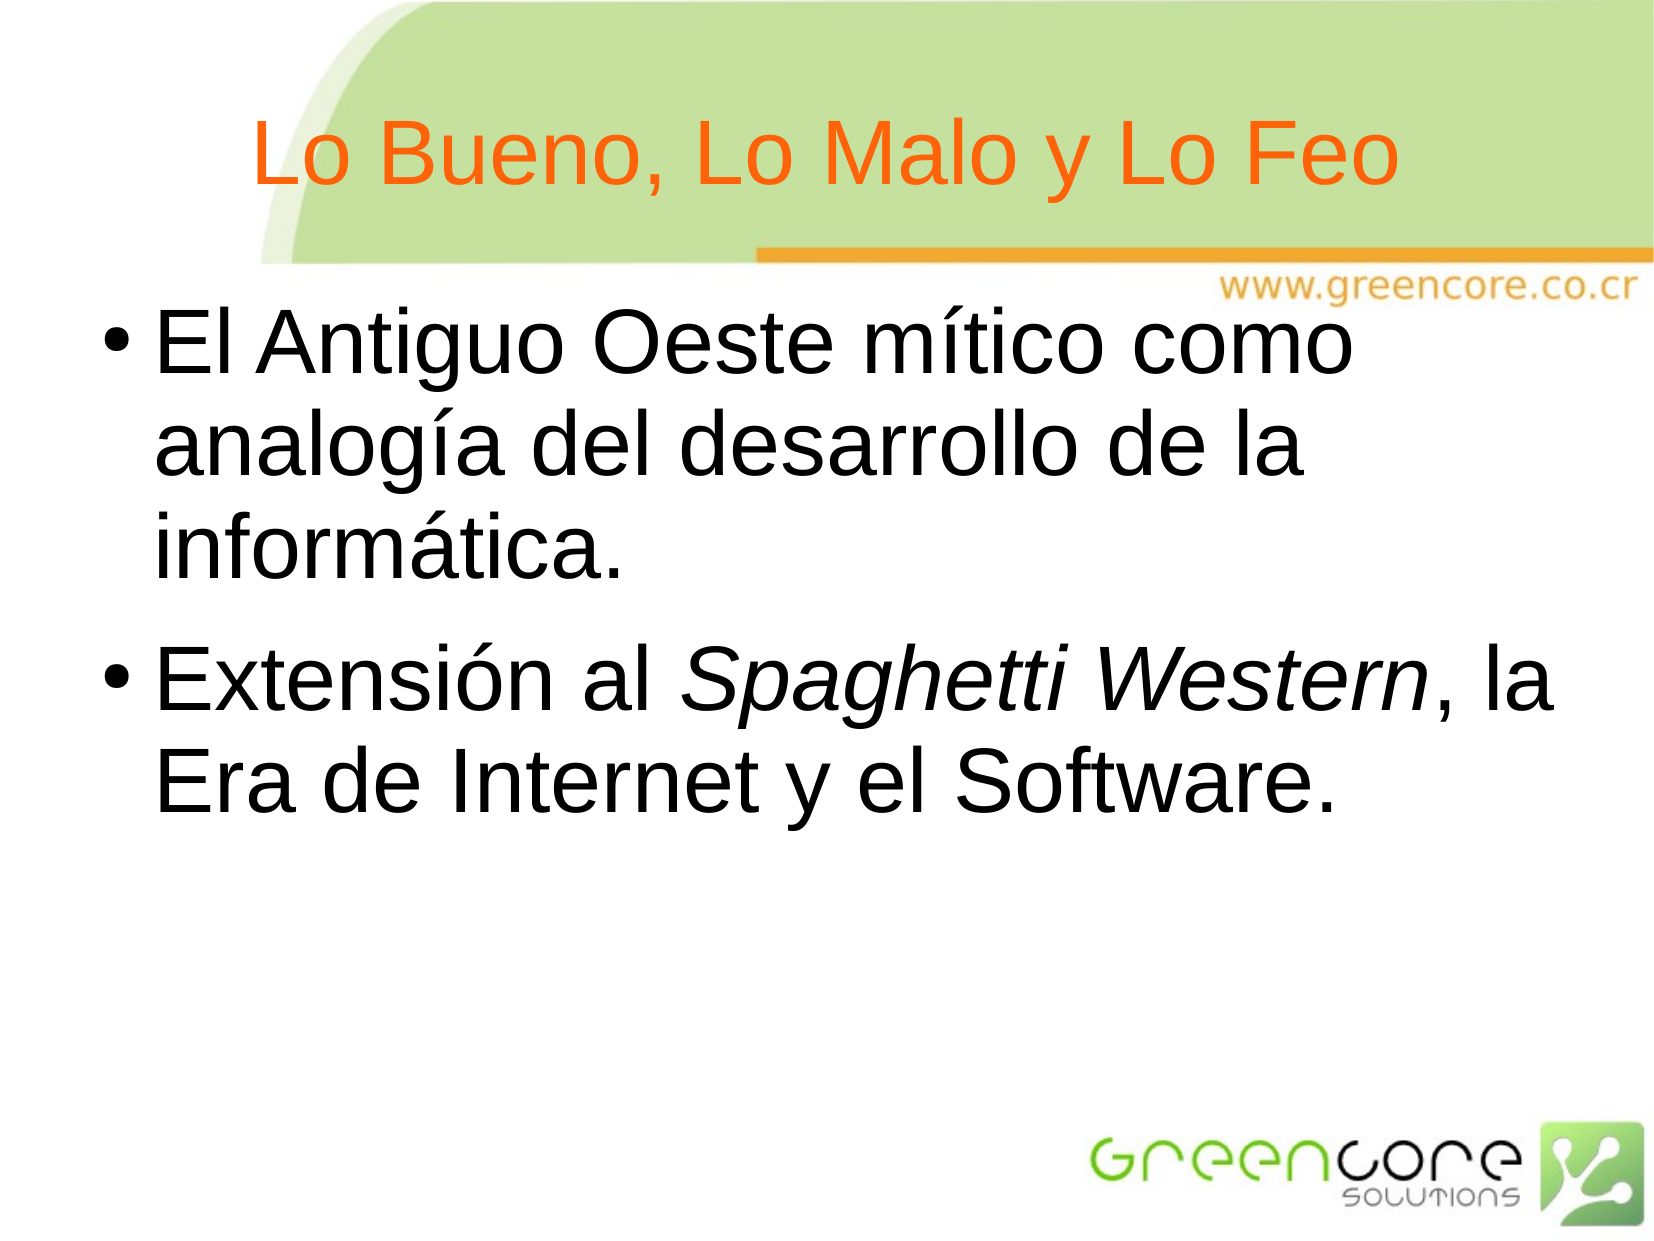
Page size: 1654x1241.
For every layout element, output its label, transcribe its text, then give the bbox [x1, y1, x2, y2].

list El Antiguo Oeste mítico como analogía del desarrollo de la informática. Extensión al Spaghetti Western, la Era de Internet y el Software. [82, 290, 1571, 1109]
title Lo Bueno, Lo Malo y Lo Feo [82, 49, 1571, 257]
picture [0, 0, 1654, 1241]
